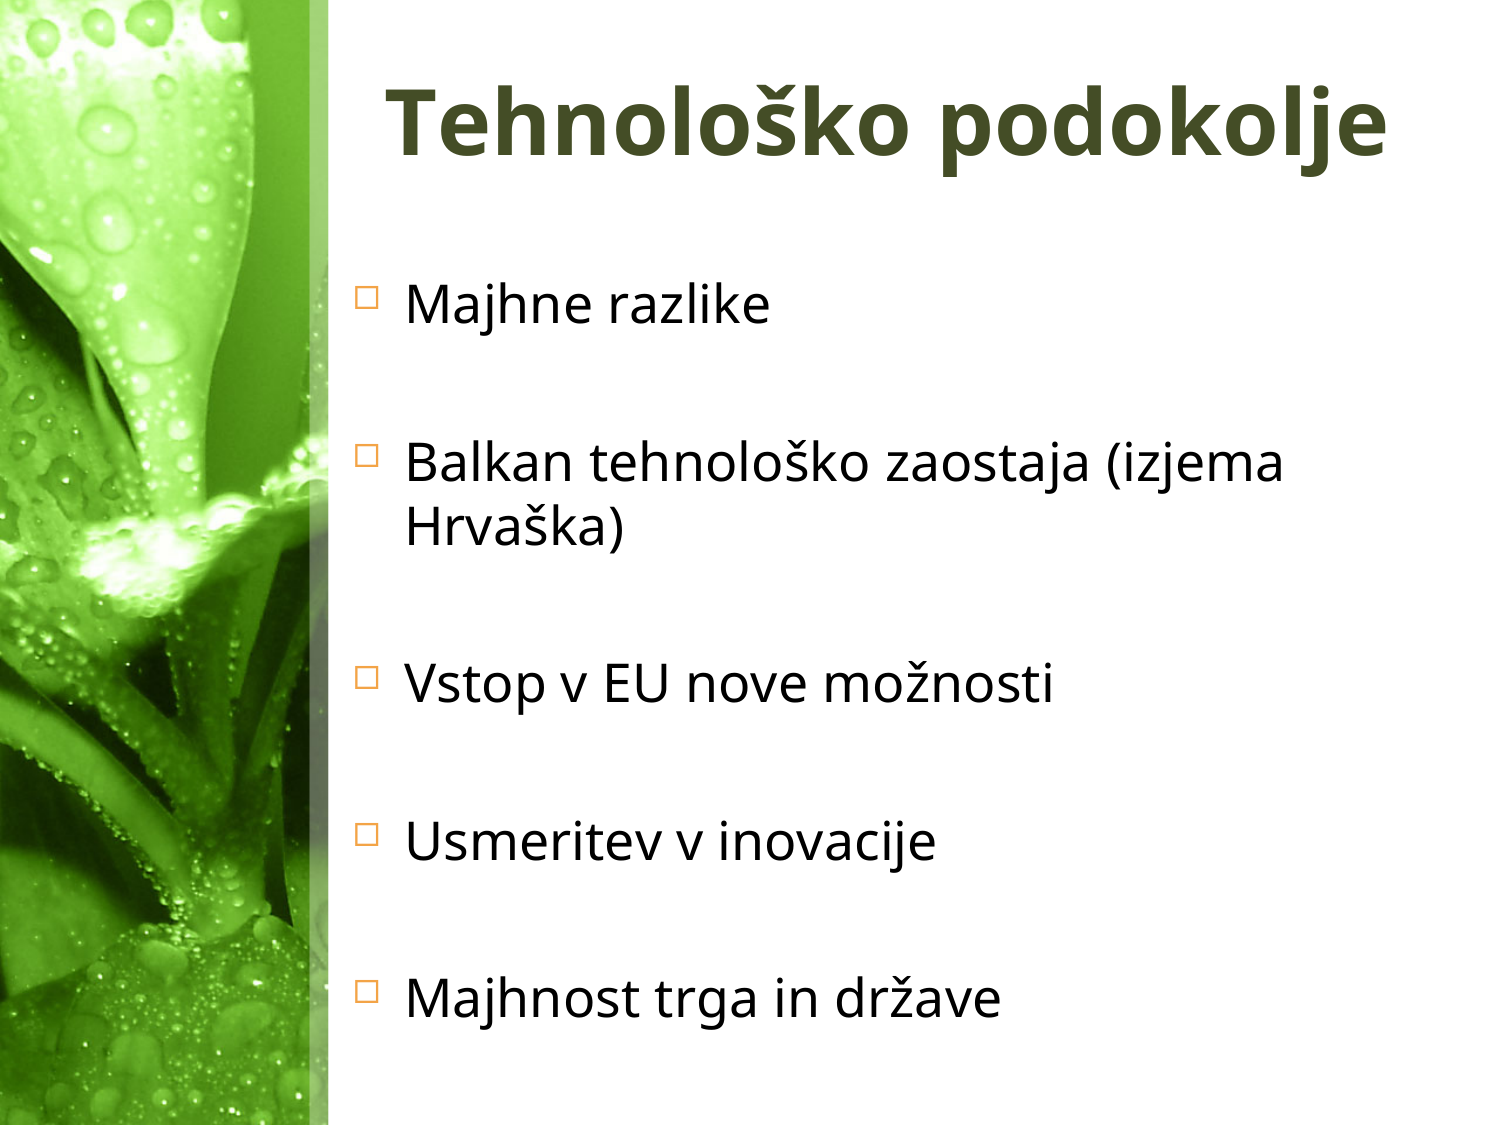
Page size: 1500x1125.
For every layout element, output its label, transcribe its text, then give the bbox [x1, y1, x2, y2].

picture [0, 0, 1500, 1125]
title Tehnološko podokolje [337, 37, 1438, 201]
list Majhne razlike Balkan tehnološko zaostaja (izjema Hrvaška) Vstop v EU nove možnosti Usmeritev v inovacije Majhnost trga in države [337, 262, 1438, 1044]
